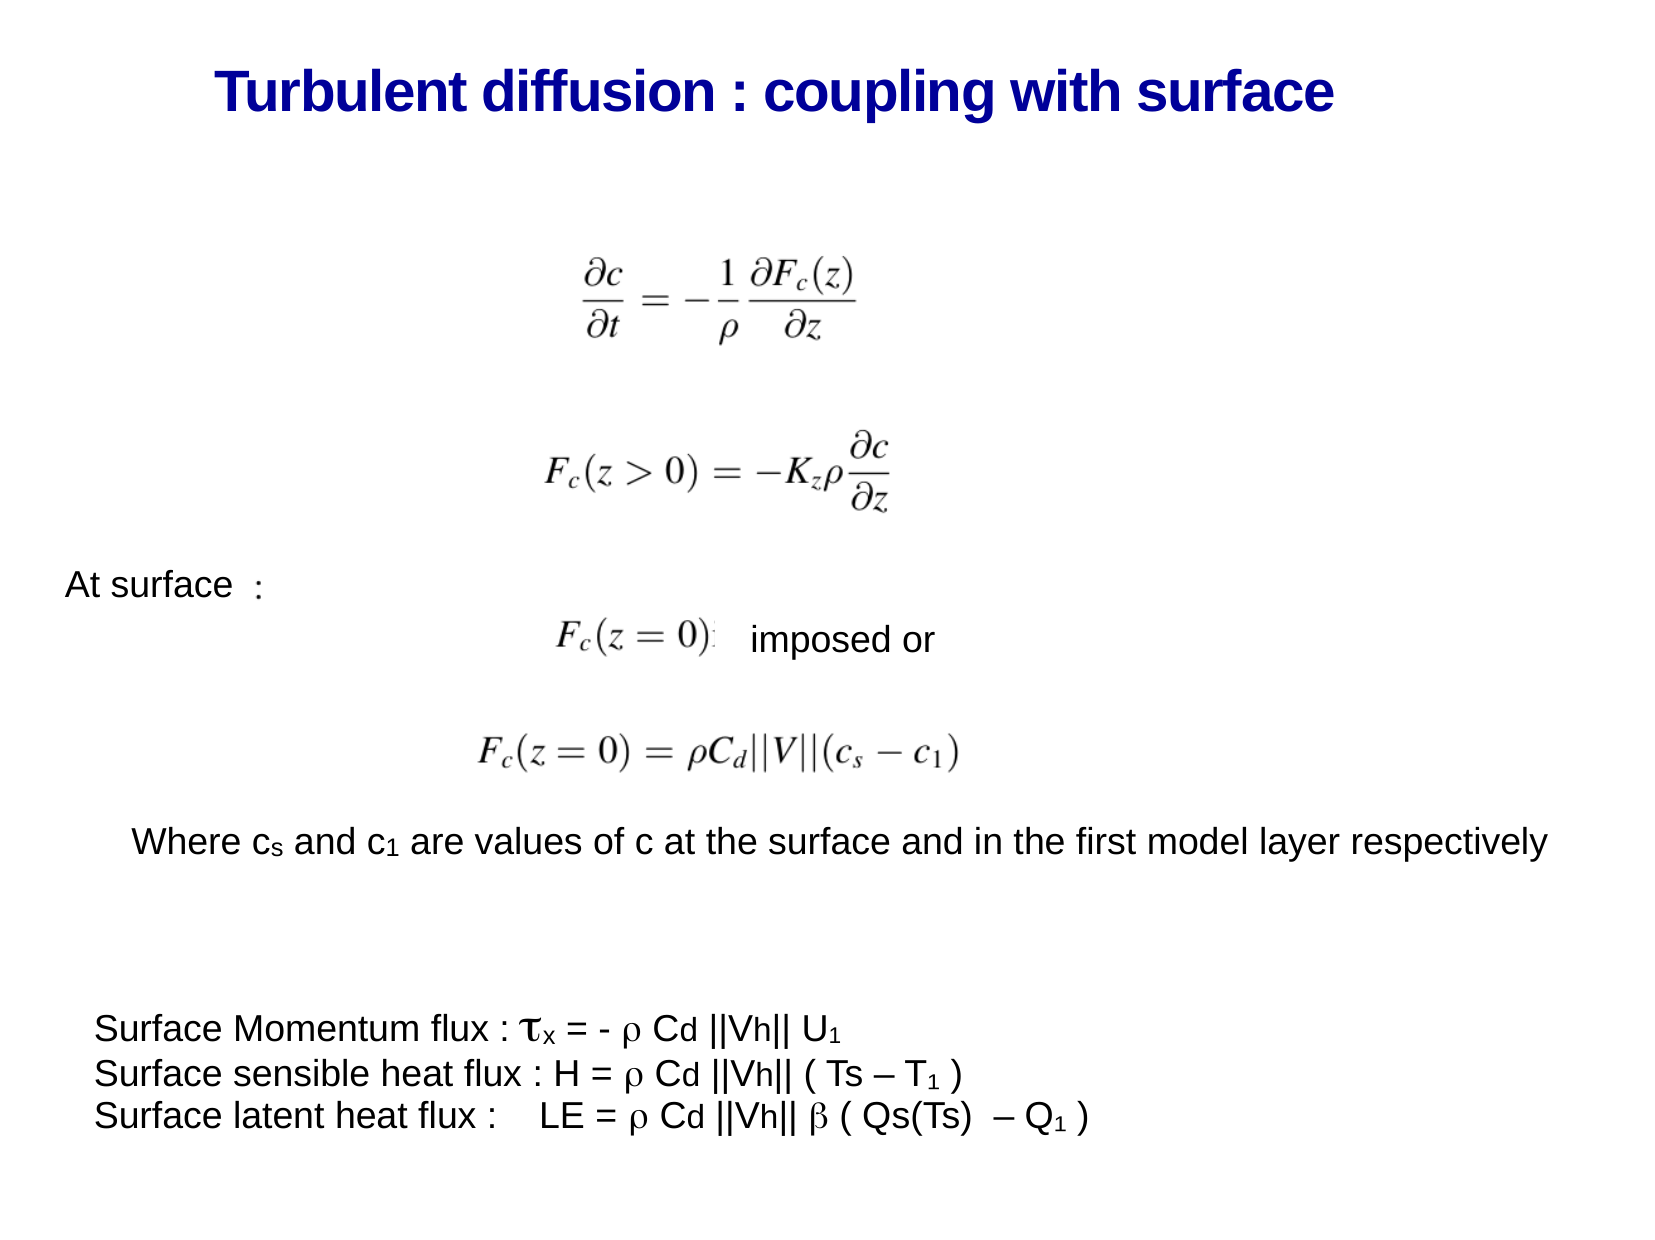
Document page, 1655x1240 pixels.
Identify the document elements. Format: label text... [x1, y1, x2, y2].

text_box imposed or [714, 610, 951, 668]
text_box Where cs and c1 are values of c at the surface and in the first model layer respectively [116, 813, 1565, 880]
text_box At surface [50, 556, 249, 613]
picture [38, 226, 1324, 788]
text_box Surface Momentum flux : tx = - r Cd ||Vh|| U1 Surface sensible heat flux : H = r Cd ||Vh|| ( Ts – T₁ ) Surface latent heat flux : LE = r Cd ||Vh|| b ( Qs(Ts) – Q₁ ) [79, 999, 1197, 1144]
text_box Turbulent diffusion : coupling with surface [214, 53, 1379, 127]
